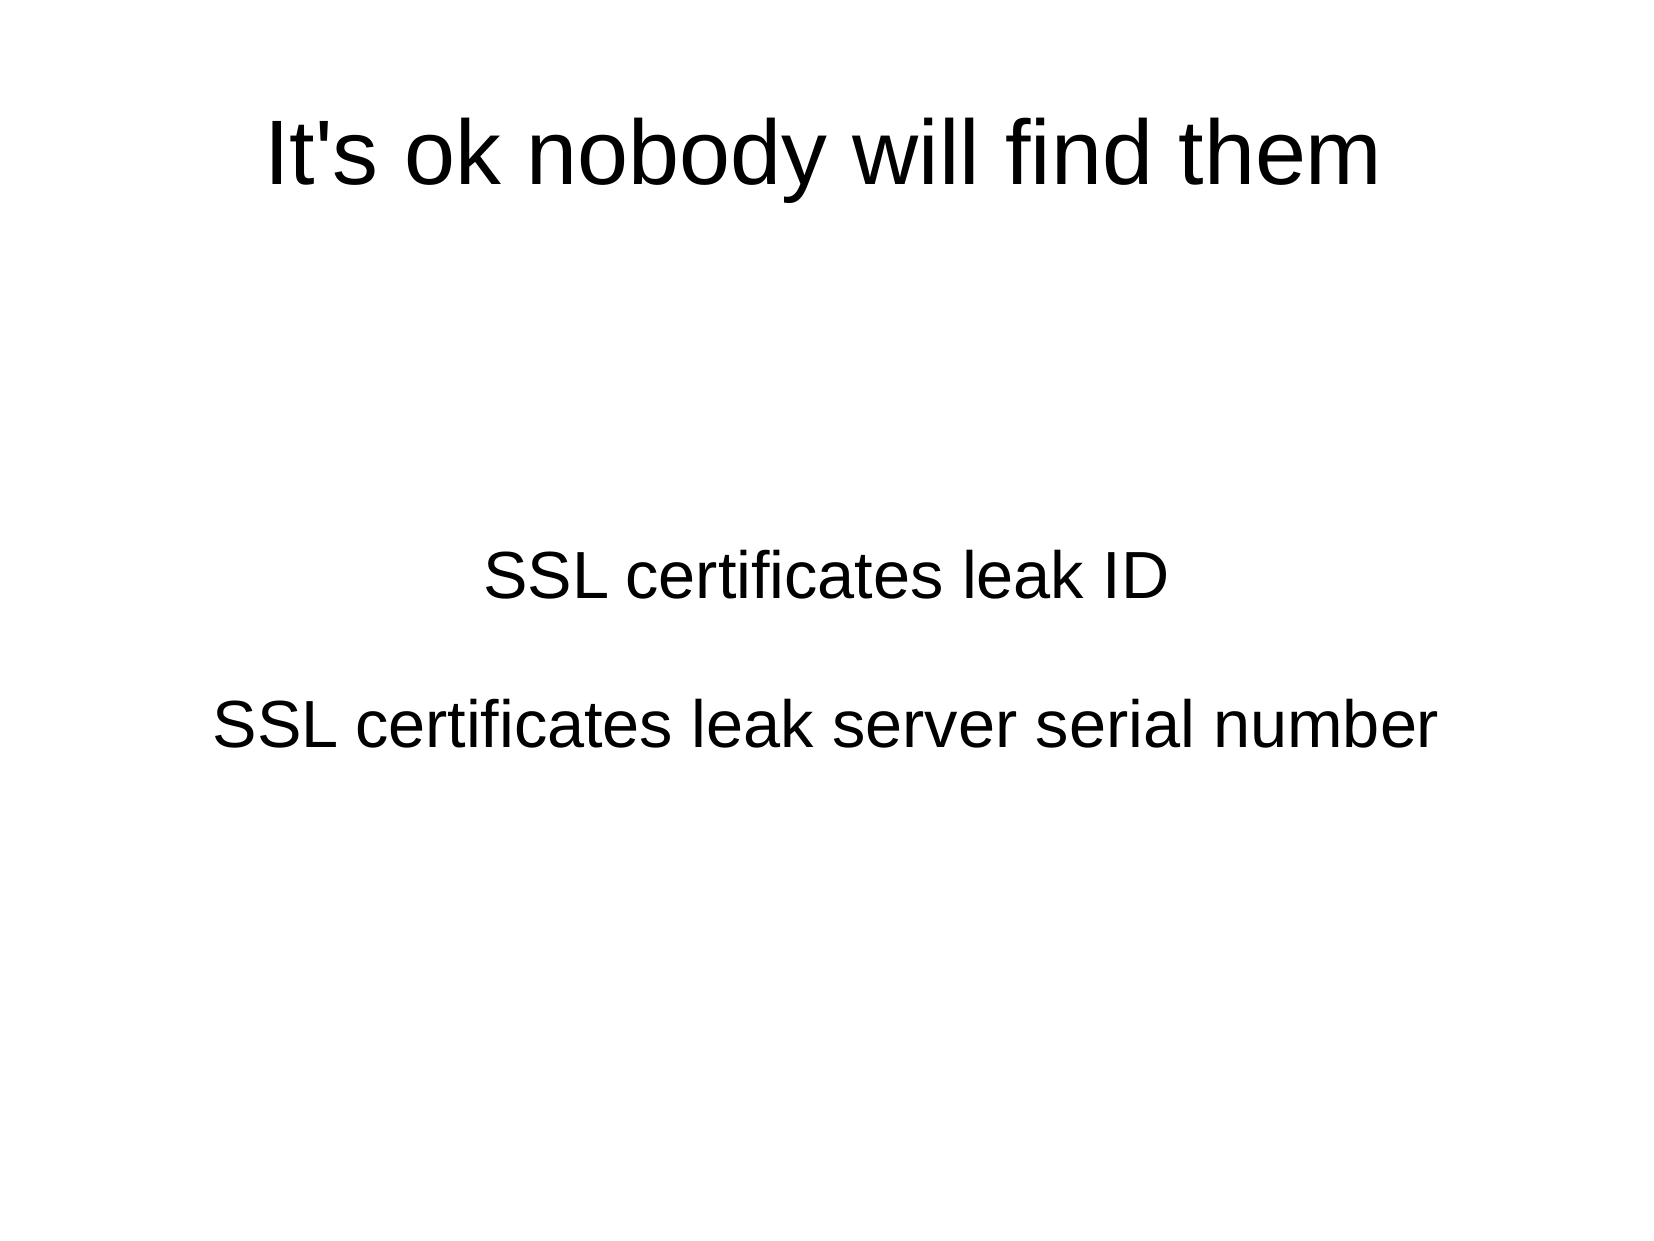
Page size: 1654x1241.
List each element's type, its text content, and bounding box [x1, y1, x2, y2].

subtitle SSL certificates leak ID SSL certificates leak server serial number [82, 290, 1571, 1010]
title It's ok nobody will find them [82, 49, 1571, 257]
